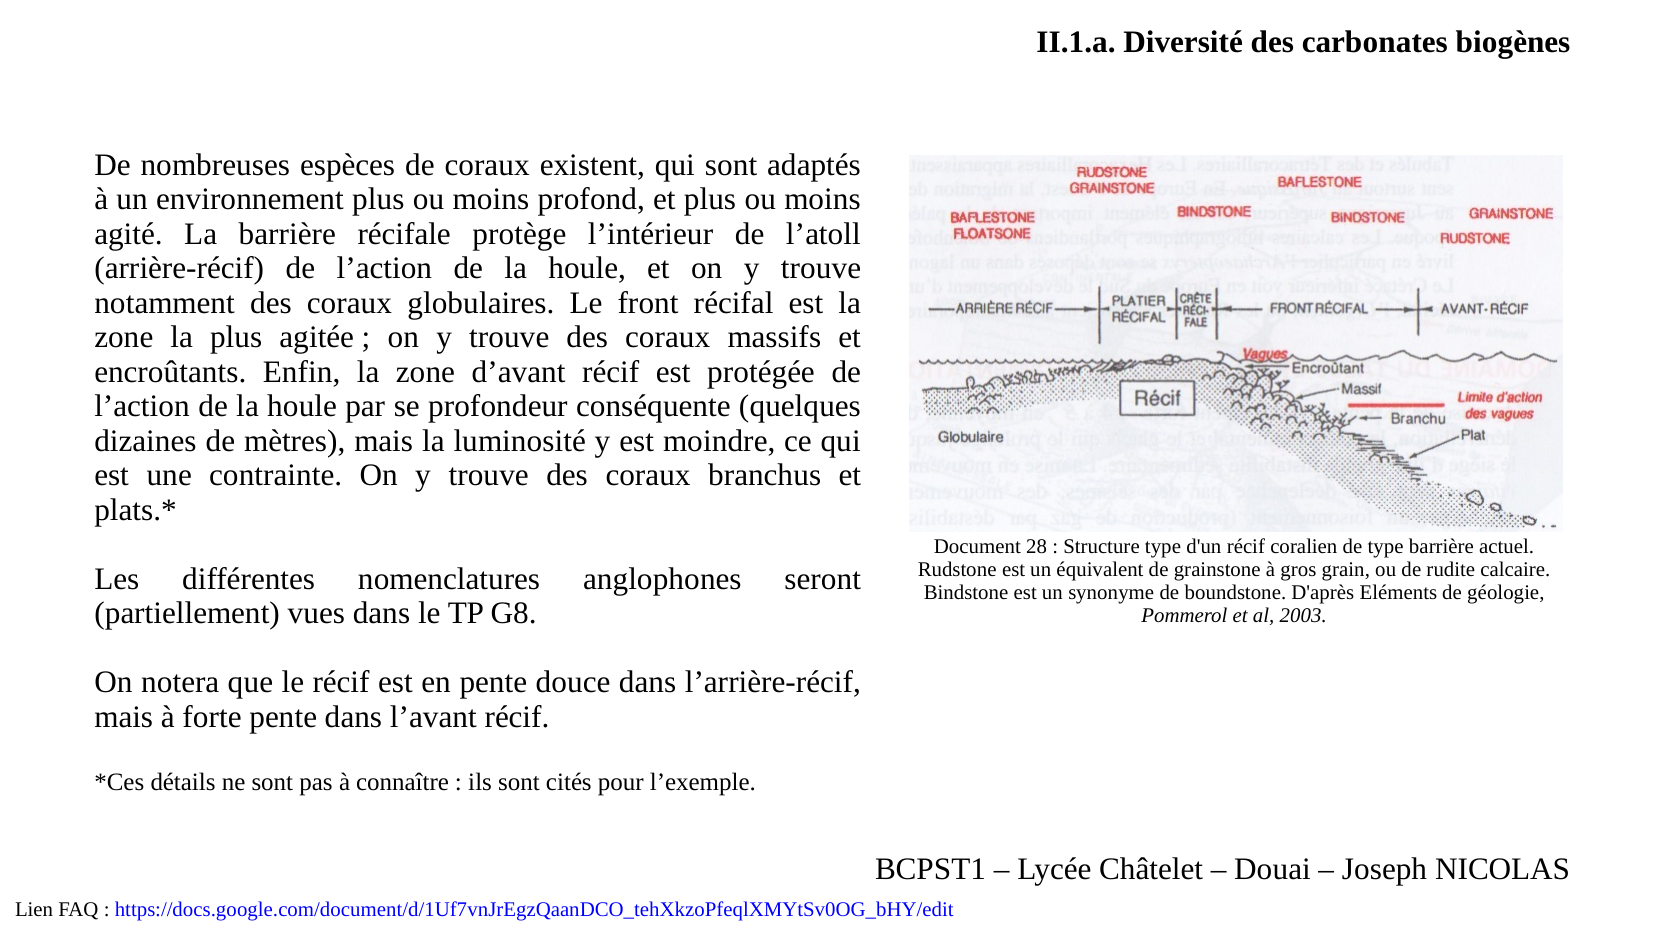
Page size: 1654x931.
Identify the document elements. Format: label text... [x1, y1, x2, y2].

picture [909, 155, 1563, 532]
text_box BCPST1 – Lycée Châtelet – Douai – Joseph NICOLAS [637, 832, 1571, 905]
text_box De nombreuses espèces de coraux existent, qui sont adaptés à un environnement plus ou moins profond, et plus ou moins agité. La barrière récifale protège l’intérieur de l’atoll (arrière-récif) de l’action de la houle, et on y trouve notamment des coraux globulaires. Le front récifal est la zone la plus agitée ; on y trouve des coraux massifs et encroûtants. Enfin, la zone d’avant récif est protégée de l’action de la houle par se profondeur conséquente (quelques dizaines de mètres), mais la luminosité y est moindre, ce qui est une contrainte. On y trouve des coraux branchus et plats.* Les différentes nomenclatures anglophones seront (partiellement) vues dans le TP G8. On notera que le récif est en pente douce dans l’arrière-récif, mais à forte pente dans l’avant récif. *Ces détails ne sont pas à connaître : ils sont cités pour l’exemple. [94, 147, 863, 797]
text_box Document 28 : Structure type d'un récif coralien de type barrière actuel. Rudstone est un équivalent de grainstone à gros grain, ou de rudite calcaire. Bindstone est un synonyme de boundstone. D'après Eléments de géologie, Pommerol et al, 2003. [909, 535, 1560, 638]
text_box II.1.a. Diversité des carbonates biogènes [637, 5, 1572, 78]
text_box Lien FAQ : https://docs.google.com/document/d/1Uf7vnJrEgzQaanDCO_tehXkzoPfeqlXMYtSv0OG_bHY/edit [0, 897, 993, 931]
